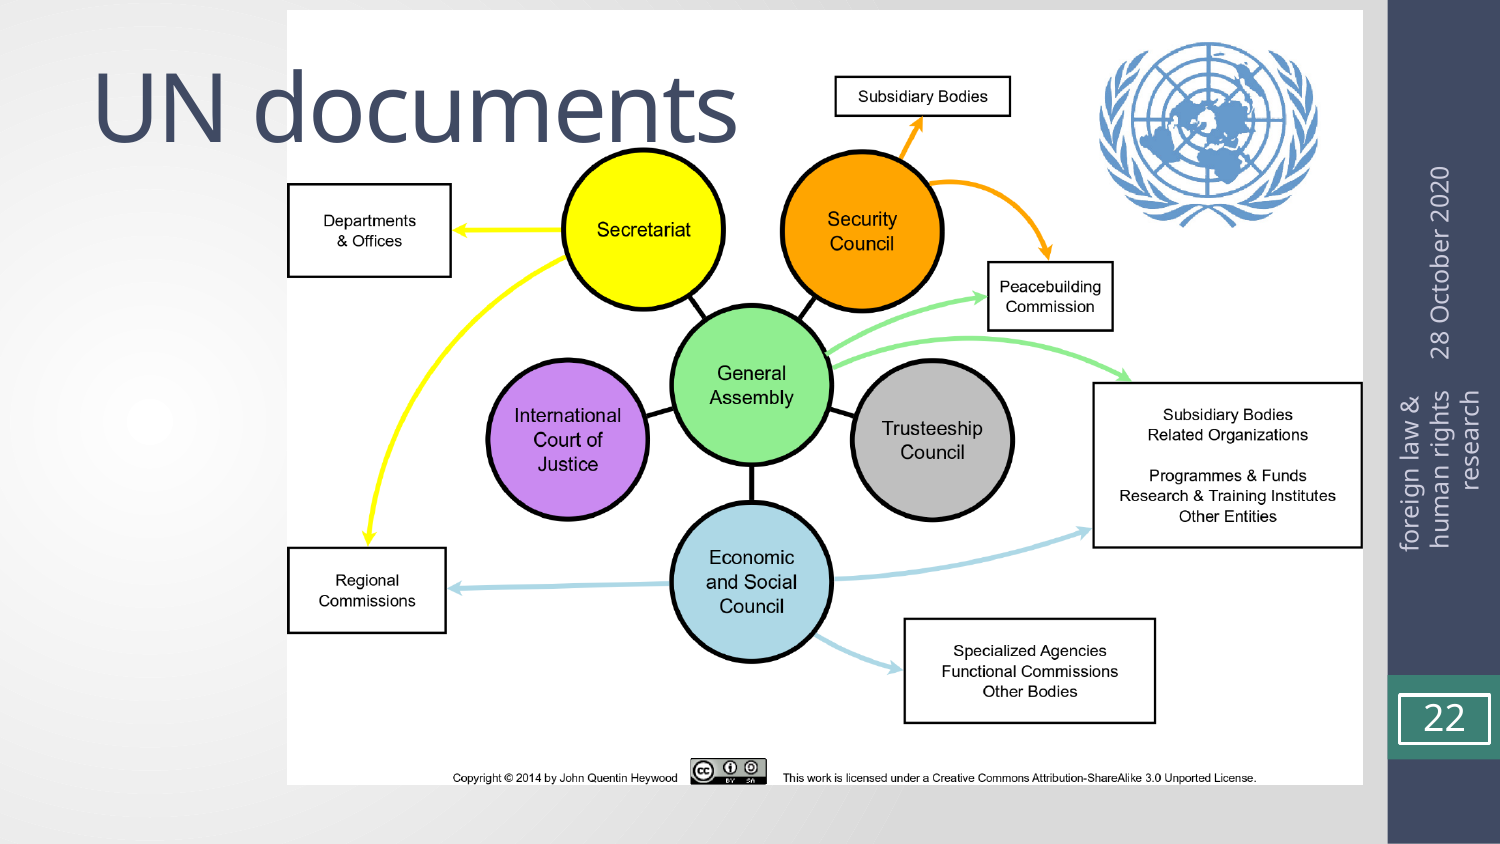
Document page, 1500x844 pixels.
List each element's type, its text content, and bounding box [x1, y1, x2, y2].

footer foreign law & human rights research [1408, 375, 1469, 667]
picture [287, 10, 1363, 785]
slide_number 28 October 2020 [1408, 75, 1469, 375]
slide_number <number> [1399, 695, 1490, 744]
title UN documents [75, 33, 1325, 175]
